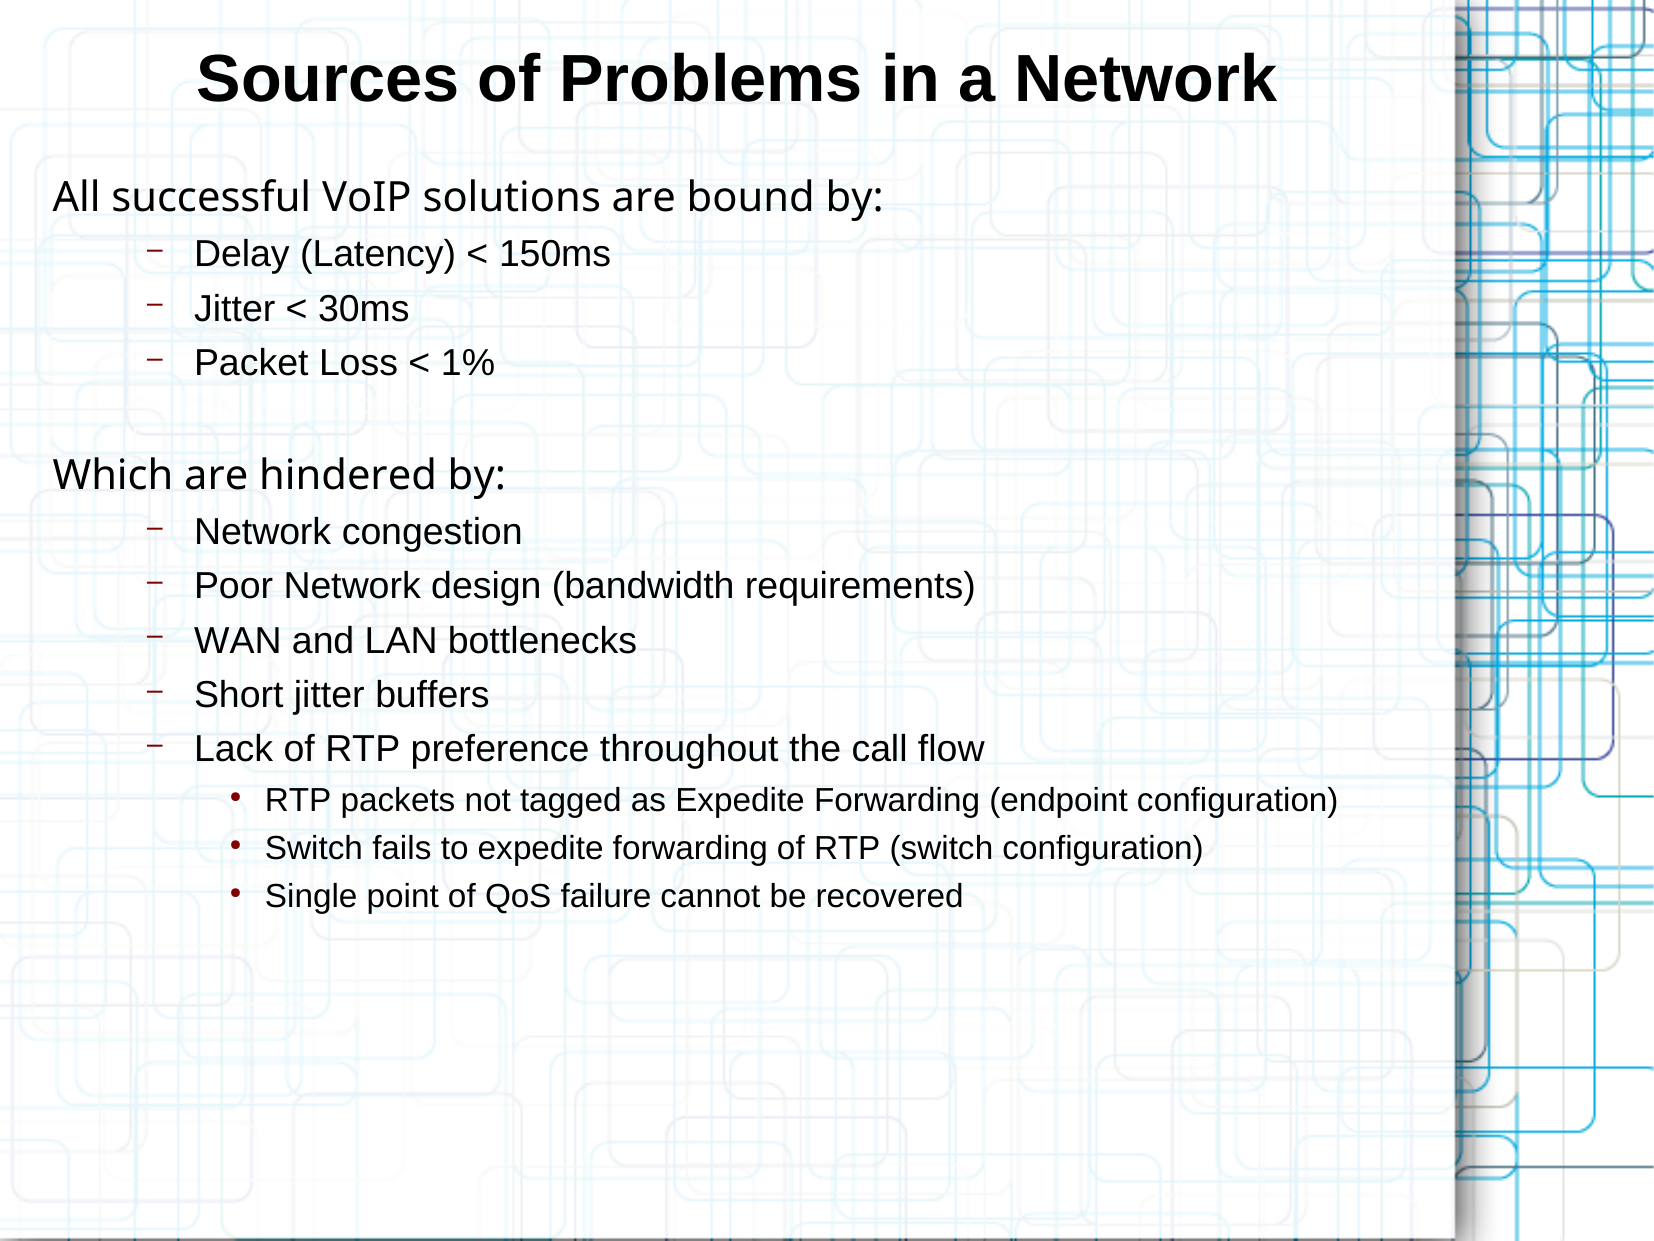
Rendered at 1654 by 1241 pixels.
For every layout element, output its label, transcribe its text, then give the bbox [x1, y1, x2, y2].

picture [0, 0, 1654, 1241]
list All successful VoIP solutions are bound by: Delay (Latency) < 150ms Jitter < 30ms Packet Loss < 1% Which are hindered by: Network congestion Poor Network design (bandwidth requirements) WAN and LAN bottlenecks Short jitter buffers Lack of RTP preference throughout the call flow RTP packets not tagged as Expedite Forwarding (endpoint configuration) Switch fails to expedite forwarding of RTP (switch configuration) Single point of QoS failure cannot be recovered [37, 162, 1450, 1000]
title Sources of Problems in a Network [112, 24, 1363, 126]
